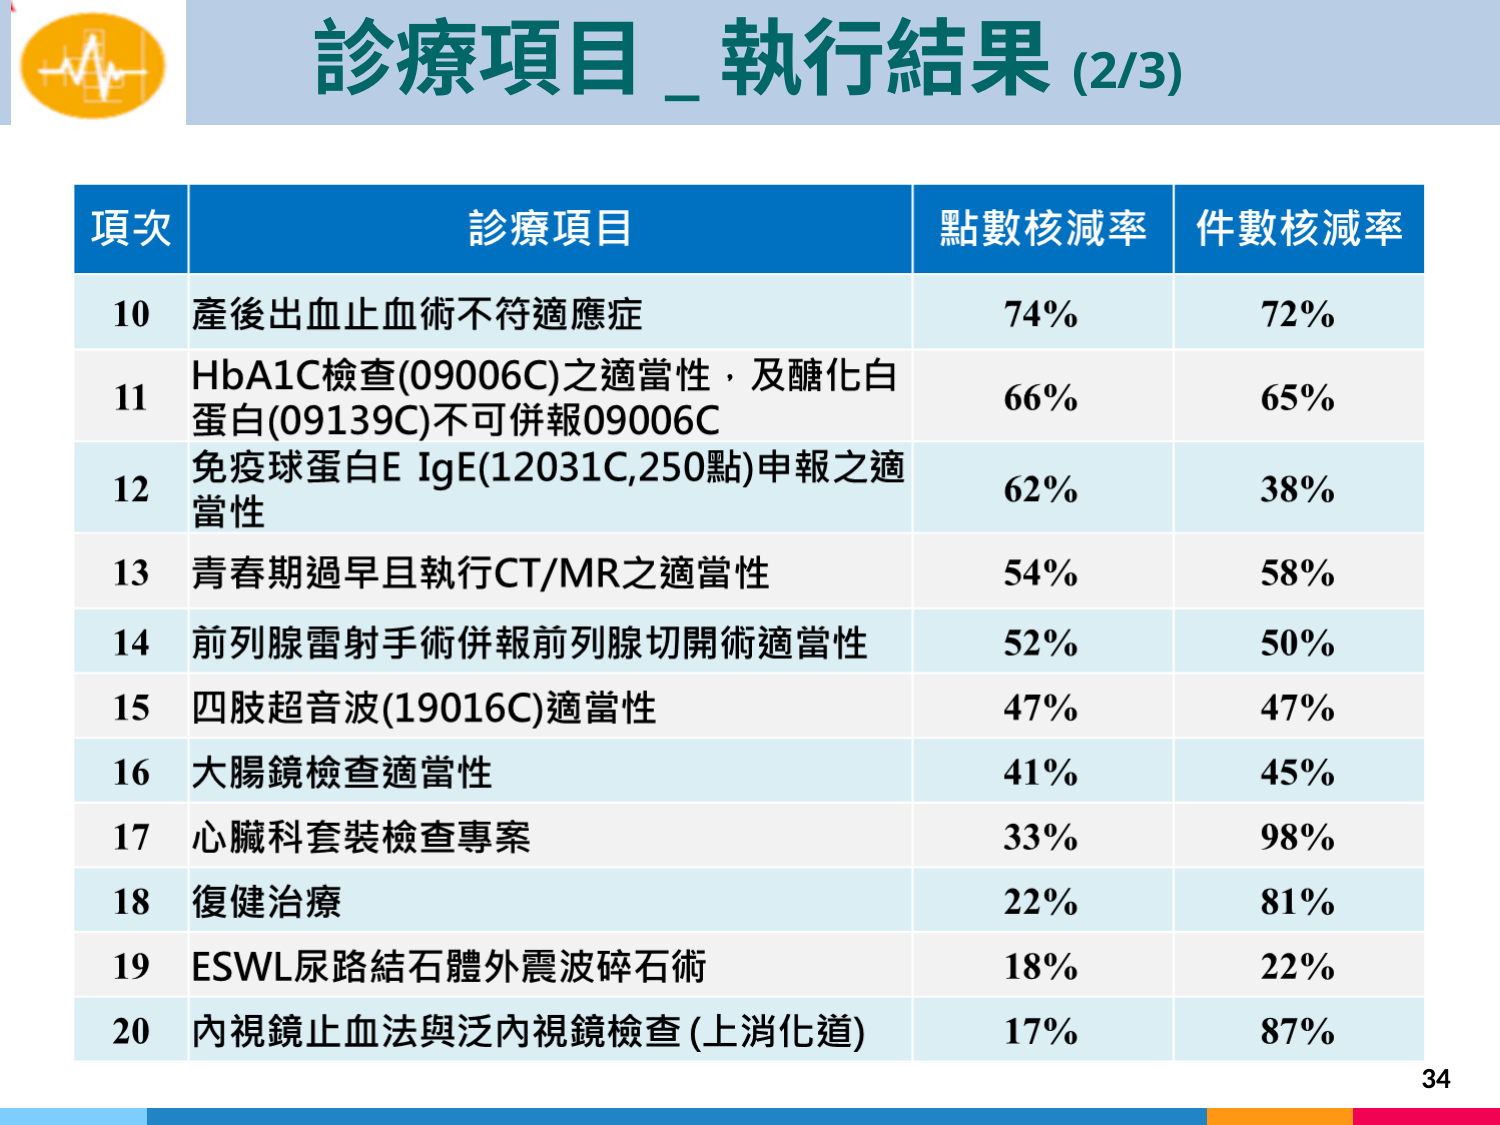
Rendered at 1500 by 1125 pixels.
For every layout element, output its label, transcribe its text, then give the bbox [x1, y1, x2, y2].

text_box 診療項目_執行結果(2/3) [186, 0, 1435, 113]
picture [11, 0, 186, 137]
picture [73, 183, 1426, 1077]
text_box <編號> [1391, 1043, 1482, 1113]
